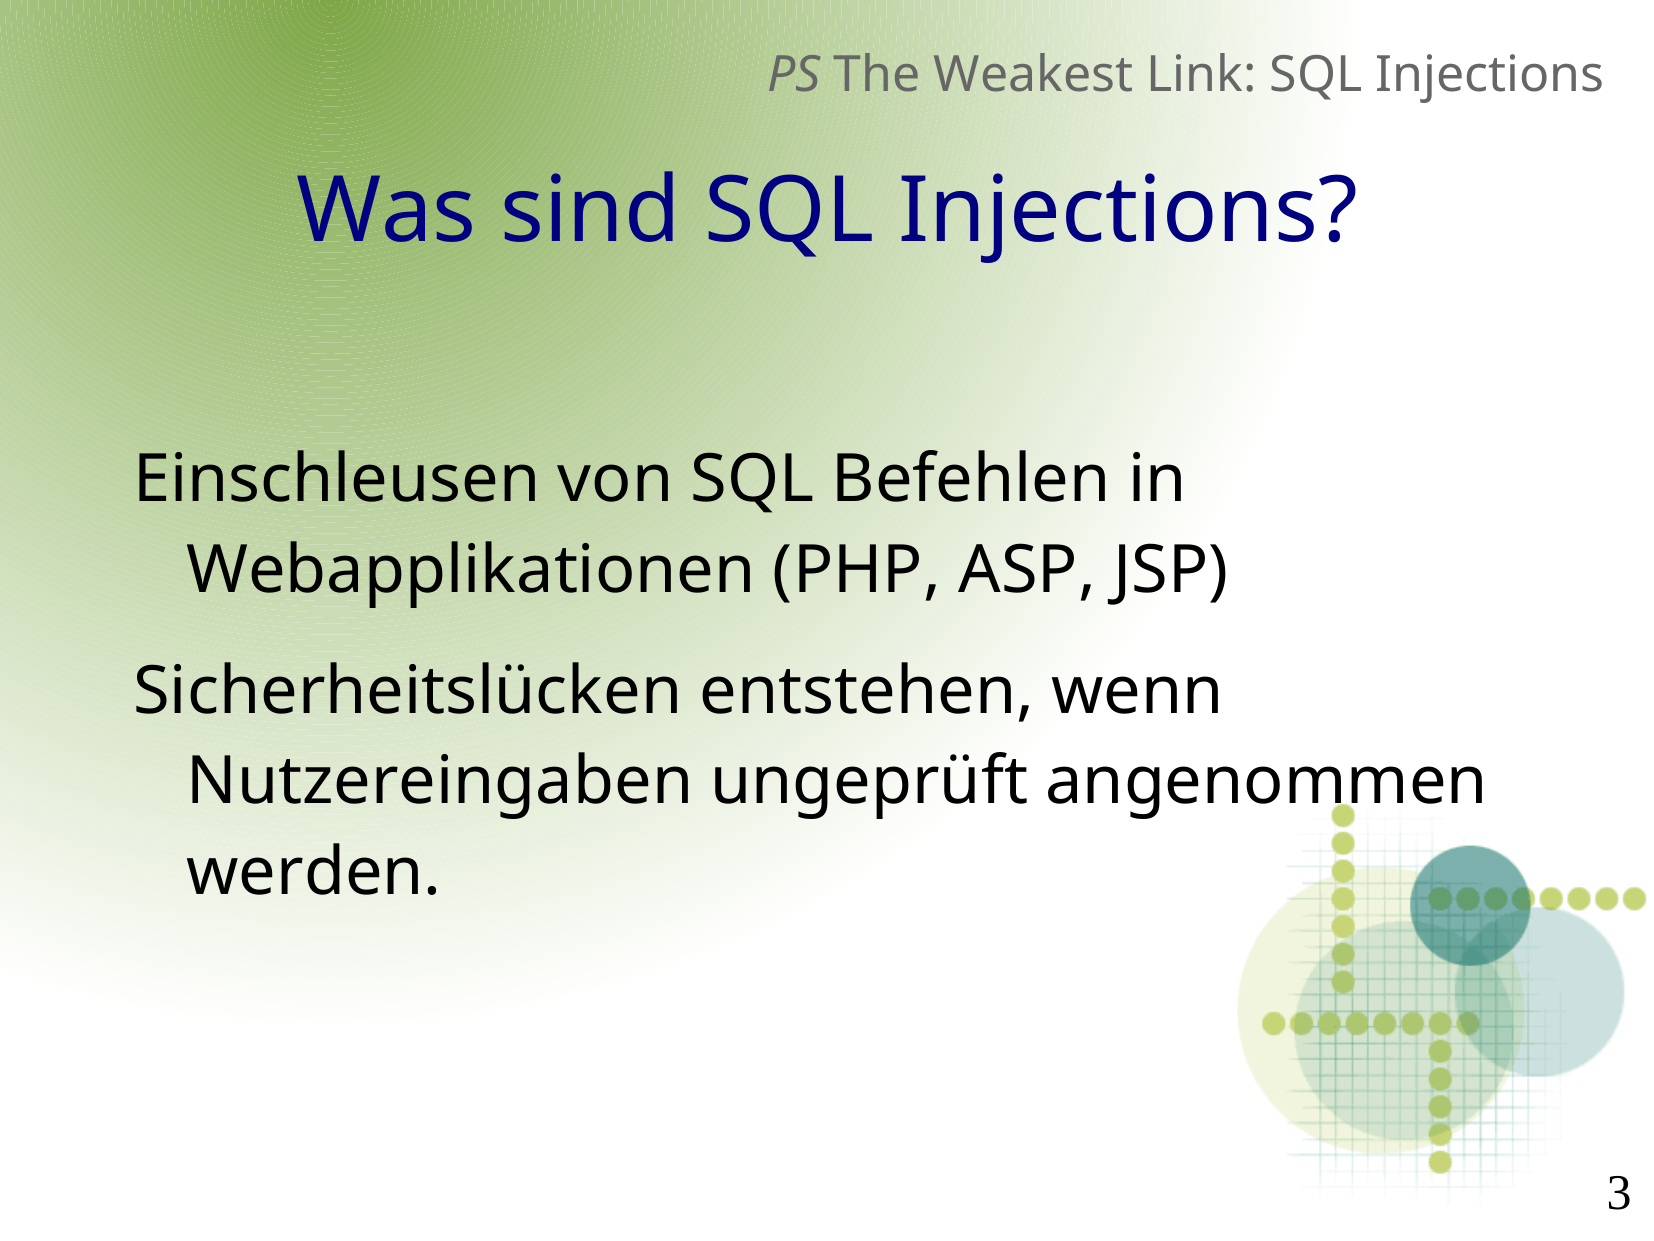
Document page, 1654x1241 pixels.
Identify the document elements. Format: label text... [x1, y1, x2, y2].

list Einschleusen von SQL Befehlen in Webapplikationen (PHP, ASP, JSP) Sicherheitslücken entstehen, wenn Nutzereingaben ungeprüft angenommen werden. [115, 430, 1528, 848]
picture [1224, 792, 1654, 1211]
title Was sind SQL Injections? [121, 102, 1534, 311]
